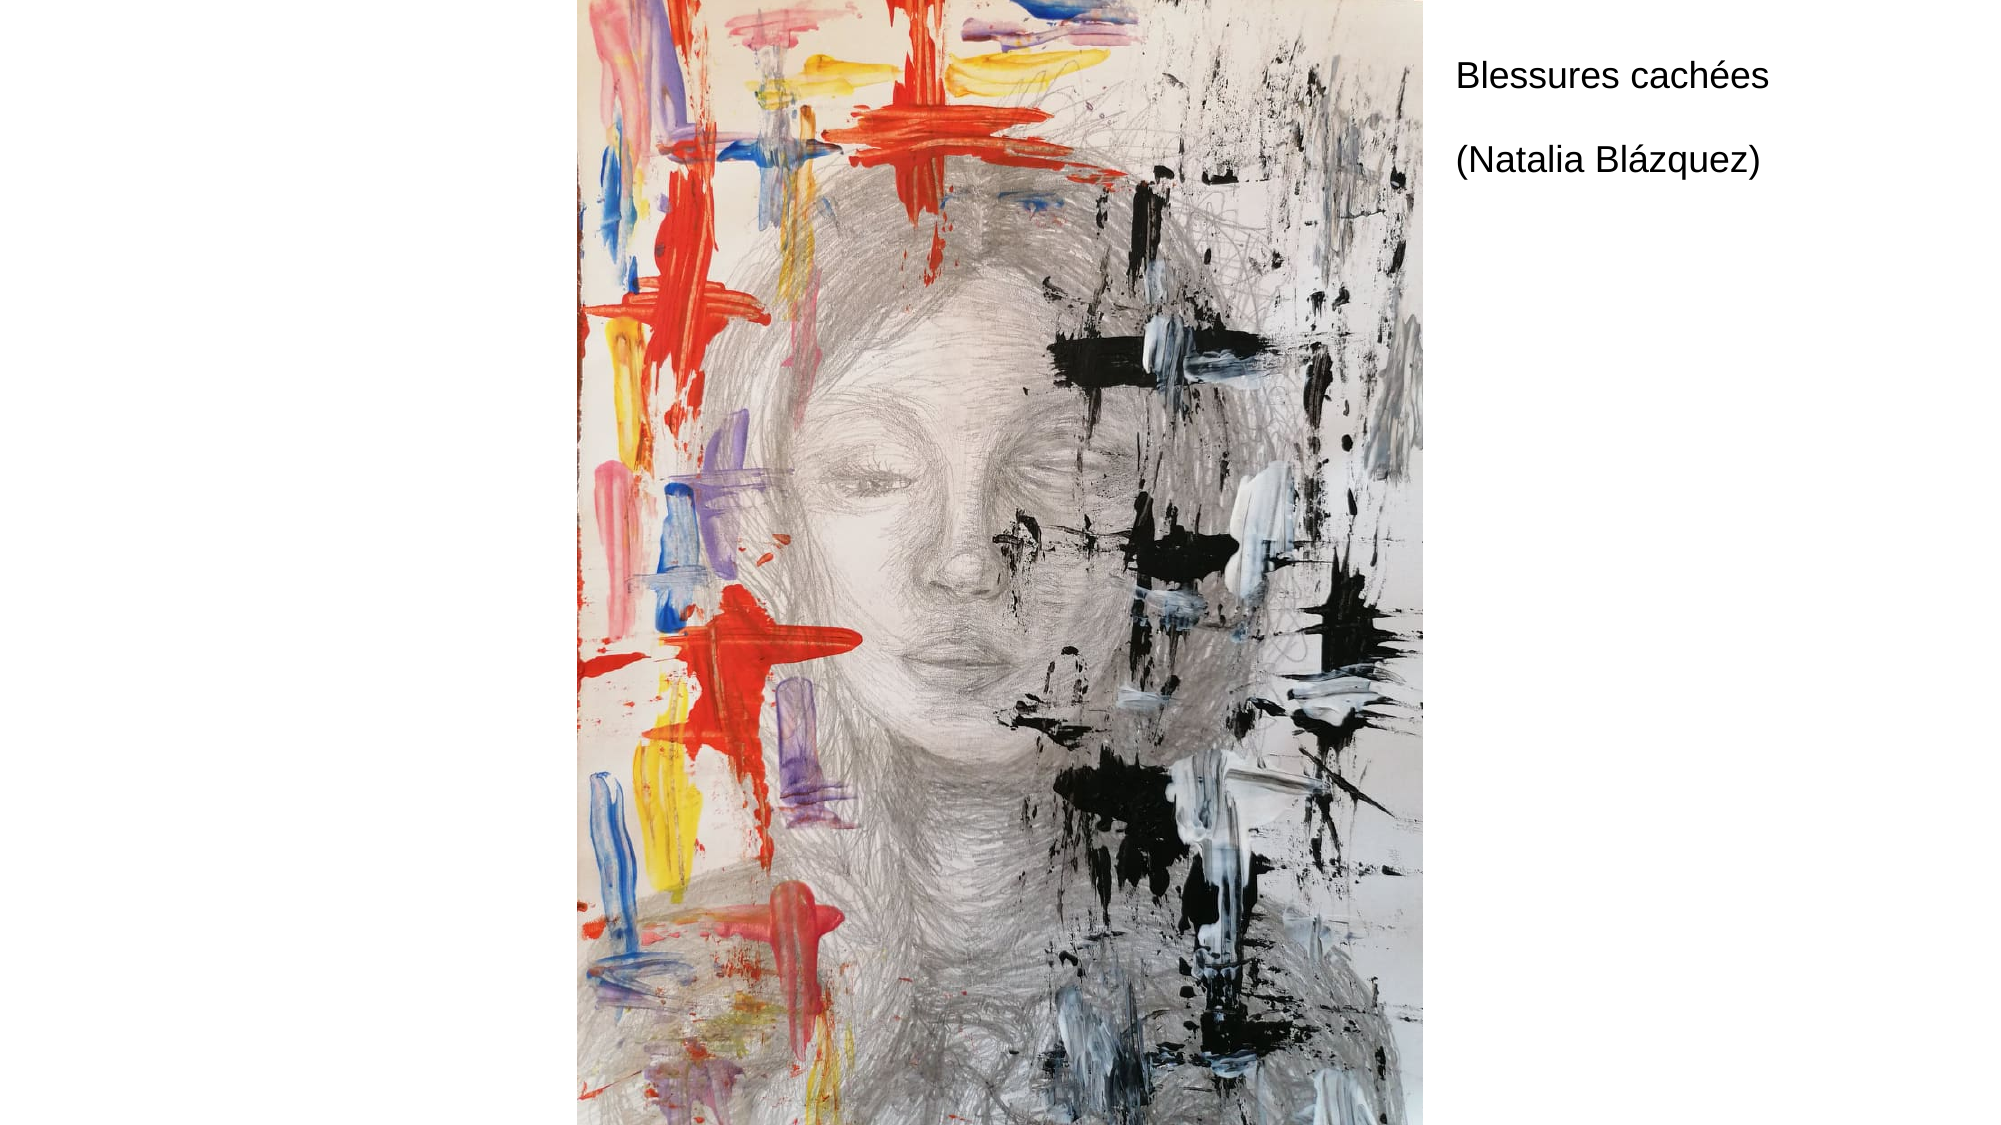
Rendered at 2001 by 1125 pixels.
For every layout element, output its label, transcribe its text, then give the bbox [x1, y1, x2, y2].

picture [577, 0, 1423, 1125]
text_box Blessures cachées (Natalia Blázquez) [1440, 47, 1785, 189]
